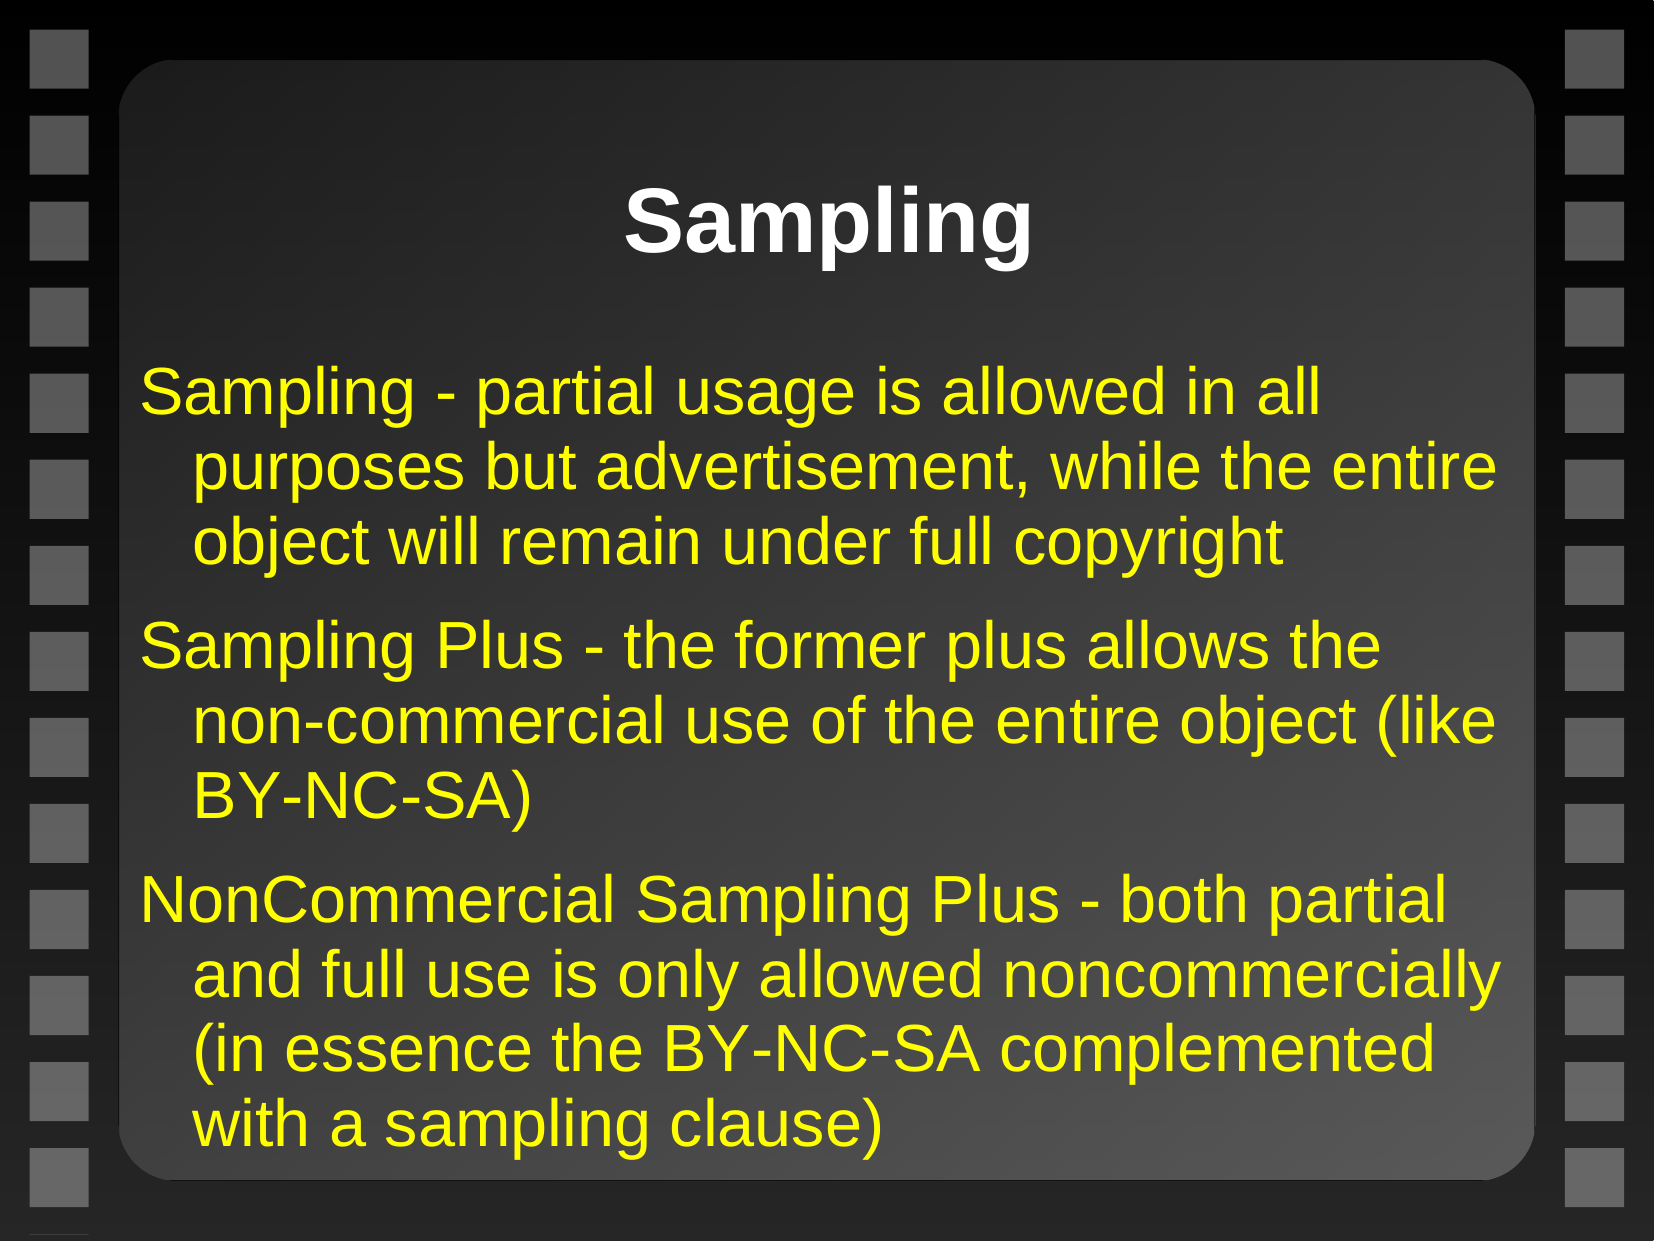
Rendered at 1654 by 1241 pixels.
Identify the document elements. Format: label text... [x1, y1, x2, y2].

title Sampling [123, 117, 1536, 325]
list Sampling - partial usage is allowed in all purposes but advertisement, while the entire object will remain under full copyright Sampling Plus - the former plus allows the non-commercial use of the entire object (like BY-NC-SA) NonCommercial Sampling Plus - both partial and full use is only allowed noncommercially (in essence the BY-NC-SA complemented with a sampling clause) [121, 354, 1534, 1161]
